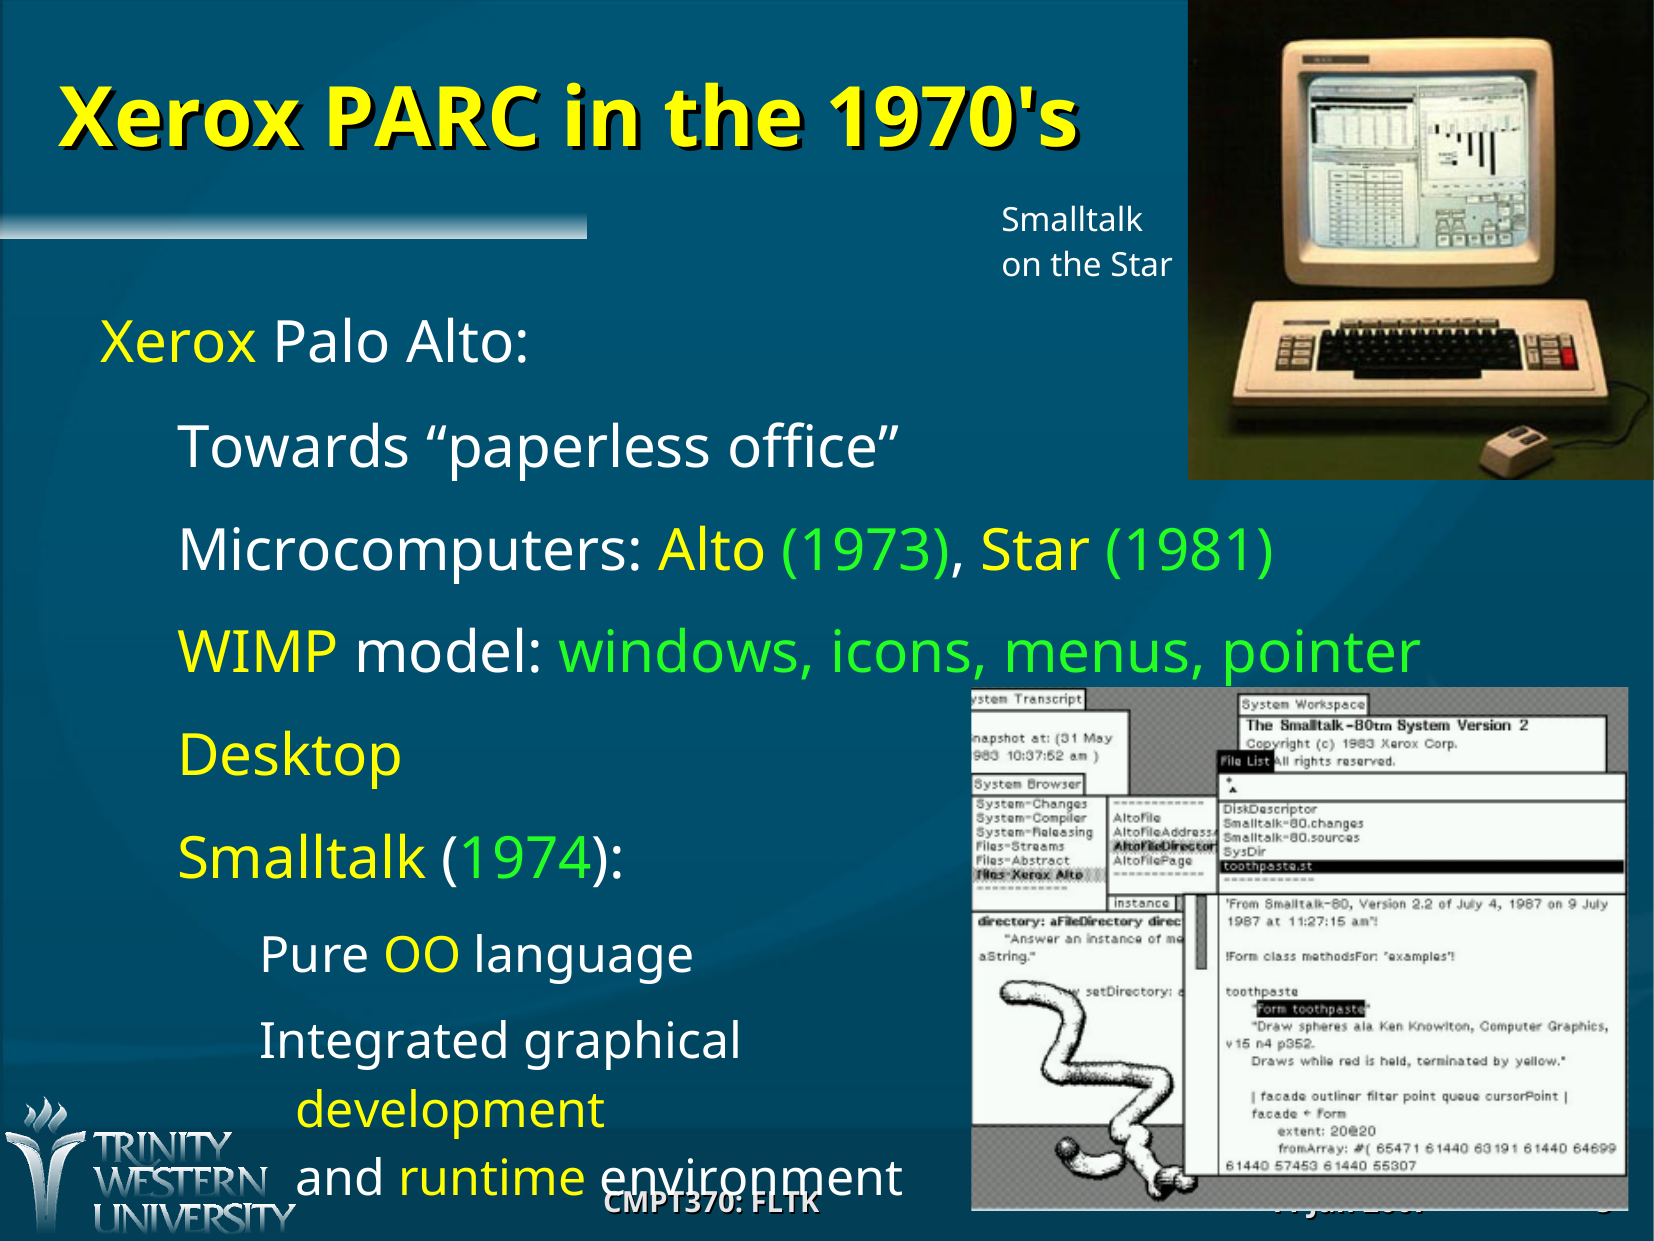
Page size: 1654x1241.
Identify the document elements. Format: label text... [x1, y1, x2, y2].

picture [0, 214, 586, 232]
title Xerox PARC in the 1970's [59, 19, 1187, 208]
list Xerox Palo Alto: Towards “paperless office” Microcomputers: Alto (1973), Star (1981) WIMP model: windows, icons, menus, pointer Desktop Smalltalk (1974): Pure OO language Integrated graphical development and runtime environment [82, 300, 1571, 1109]
picture [38, 1227, 54, 1232]
picture [0, 233, 586, 238]
picture [1188, 0, 1654, 479]
text_box Smalltalk on the Star [986, 196, 1179, 286]
picture [972, 687, 1654, 1211]
